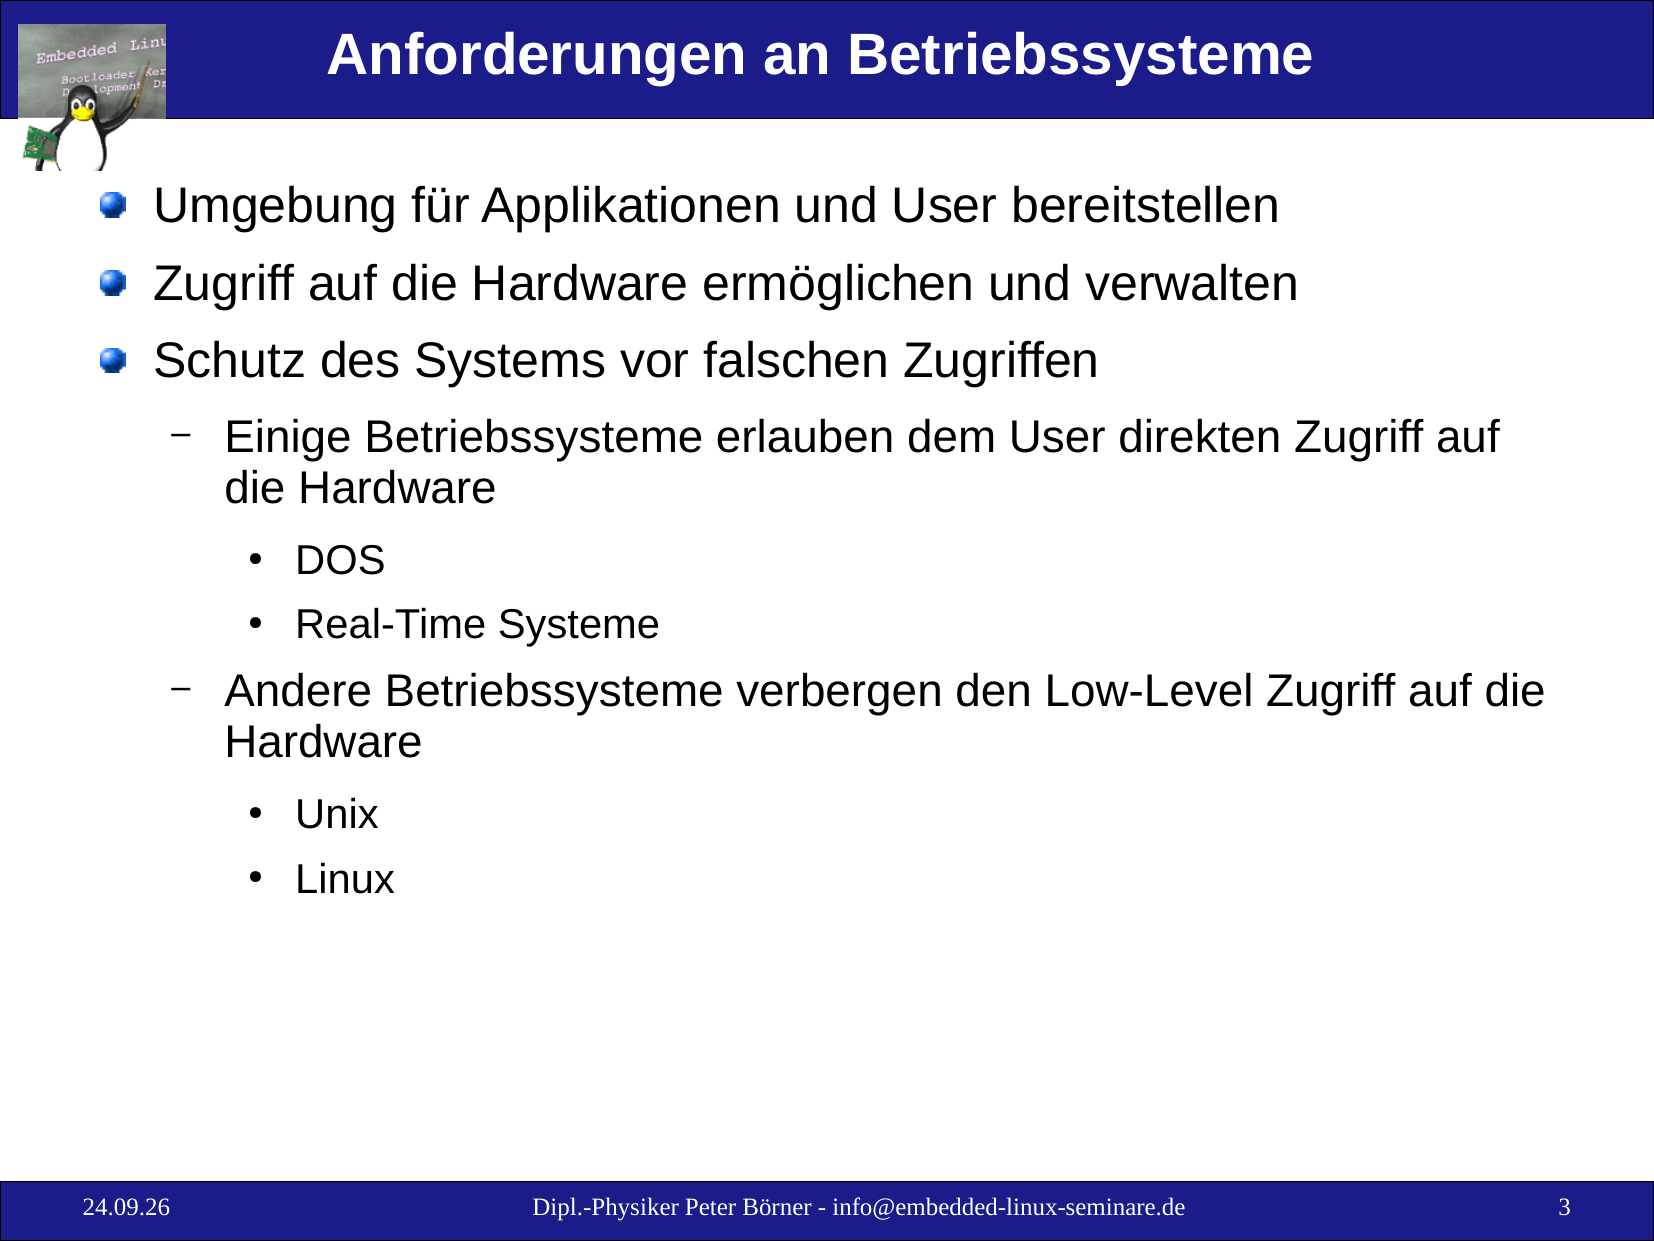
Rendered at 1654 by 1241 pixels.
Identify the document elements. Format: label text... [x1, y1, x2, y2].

list Umgebung für Applikationen und User bereitstellen Zugriff auf die Hardware ermöglichen und verwalten Schutz des Systems vor falschen Zugriffen Einige Betriebssysteme erlauben dem User direkten Zugriff auf die Hardware DOS Real-Time Systeme Andere Betriebssysteme verbergen den Low-Level Zugriff auf die Hardware Unix Linux [82, 177, 1571, 1152]
picture [18, 24, 166, 171]
title Anforderungen an Betriebssysteme [76, 19, 1565, 89]
